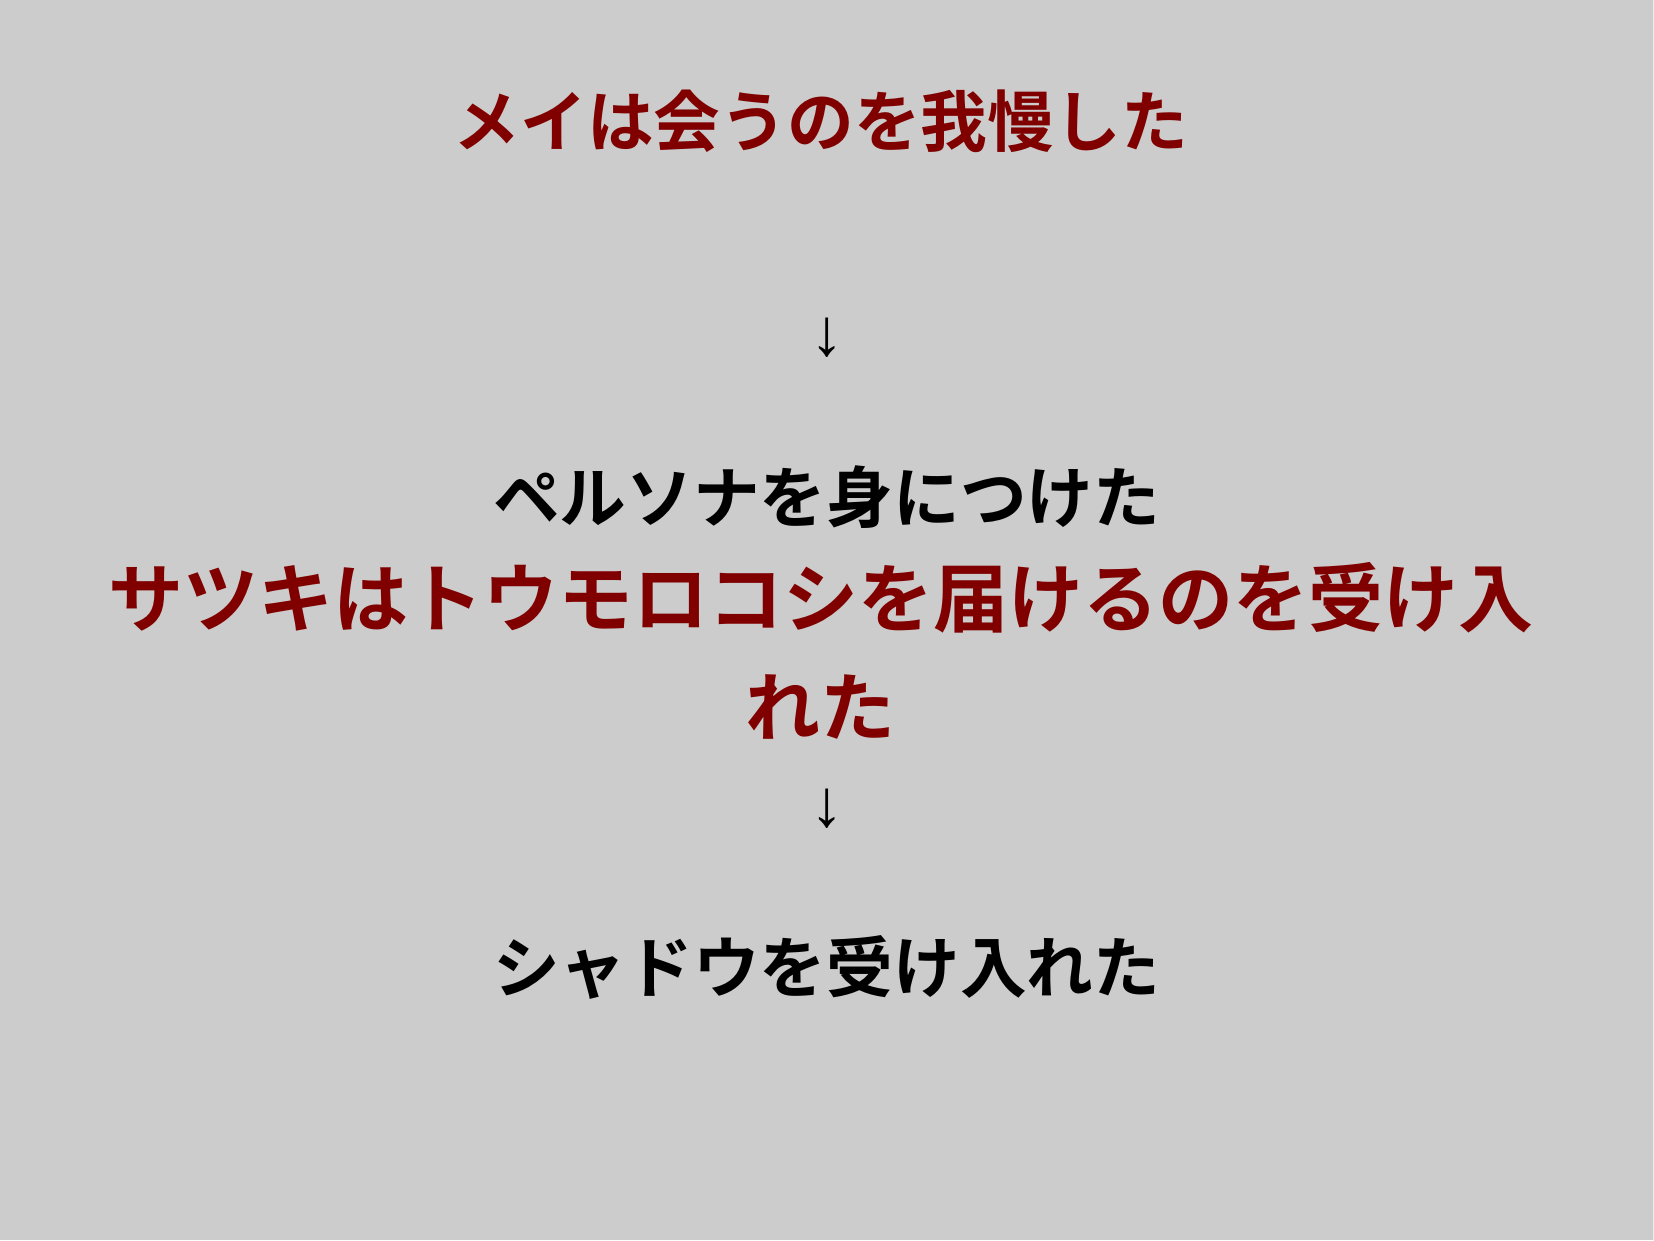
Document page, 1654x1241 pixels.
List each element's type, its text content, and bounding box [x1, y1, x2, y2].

text_box ↓ ペルソナを身につけた ↓ シャドウを受け入れた [82, 56, 1571, 1102]
subtitle メイは会うのを我慢した サツキはトウモロコシを届けるのを受け入れた [76, 77, 1565, 1123]
